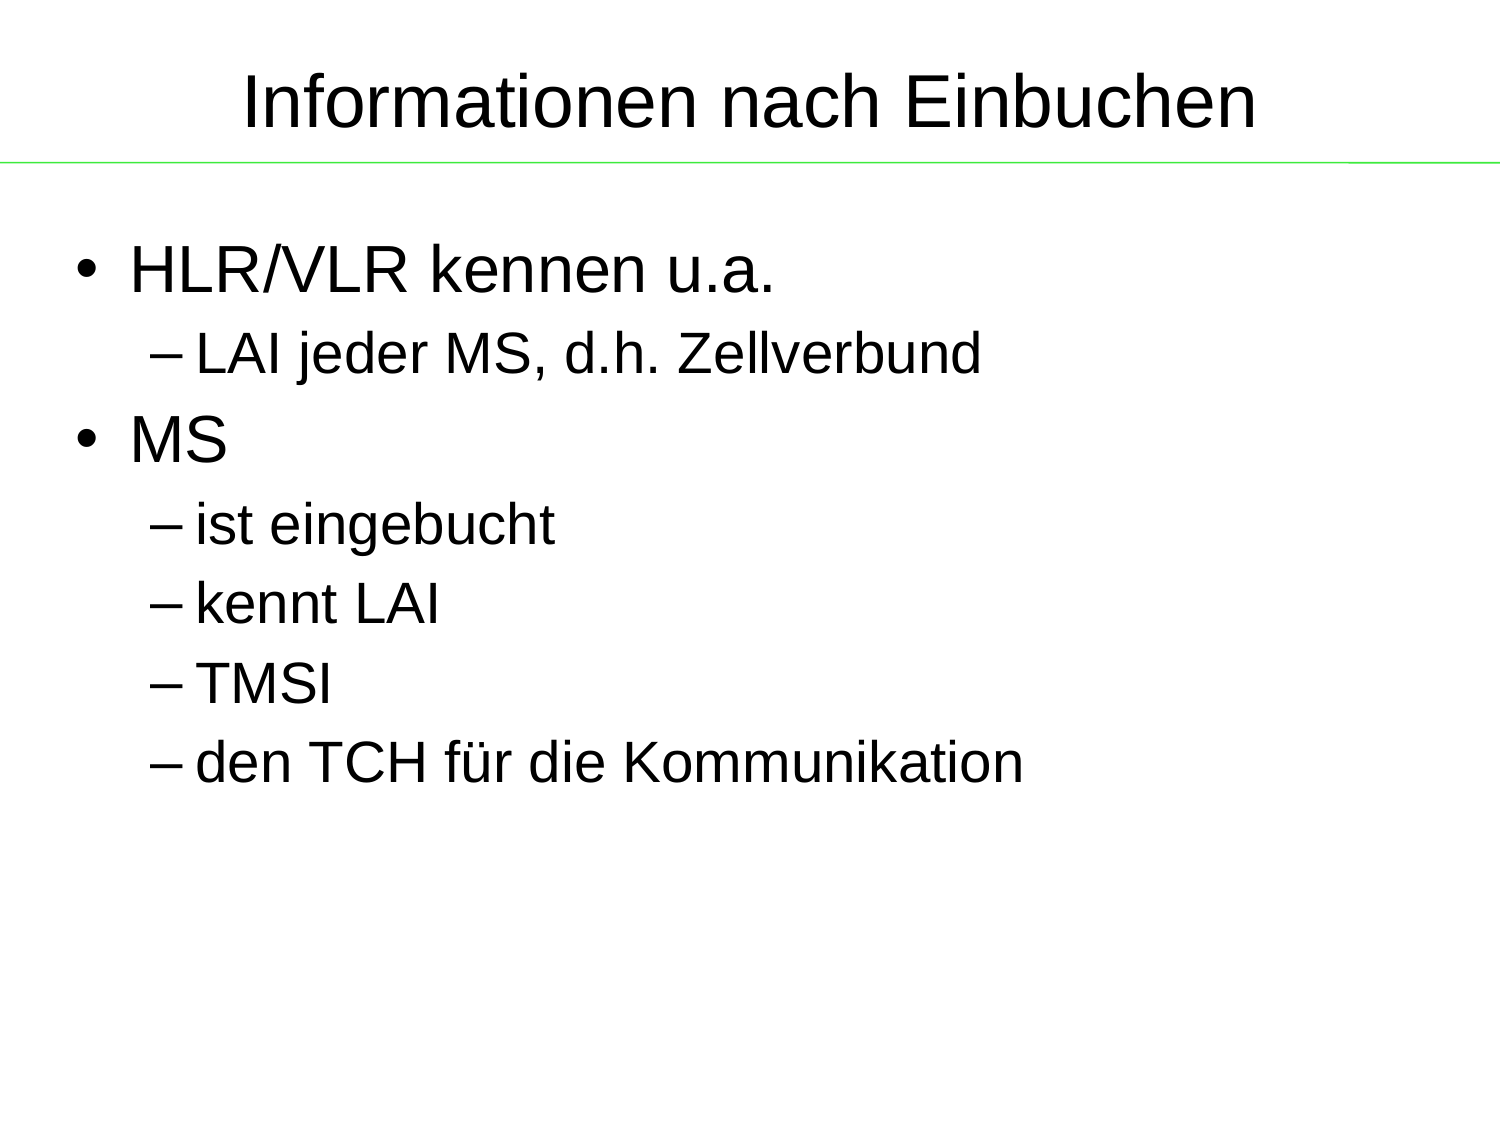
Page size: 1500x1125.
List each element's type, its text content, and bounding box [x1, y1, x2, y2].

title Informationen nach Einbuchen [75, 49, 1426, 156]
list HLR/VLR kennen u.a. LAI jeder MS, d.h. Zellverbund MS ist eingebucht kennt LAI TMSI den TCH für die Kommunikation [75, 232, 1426, 986]
